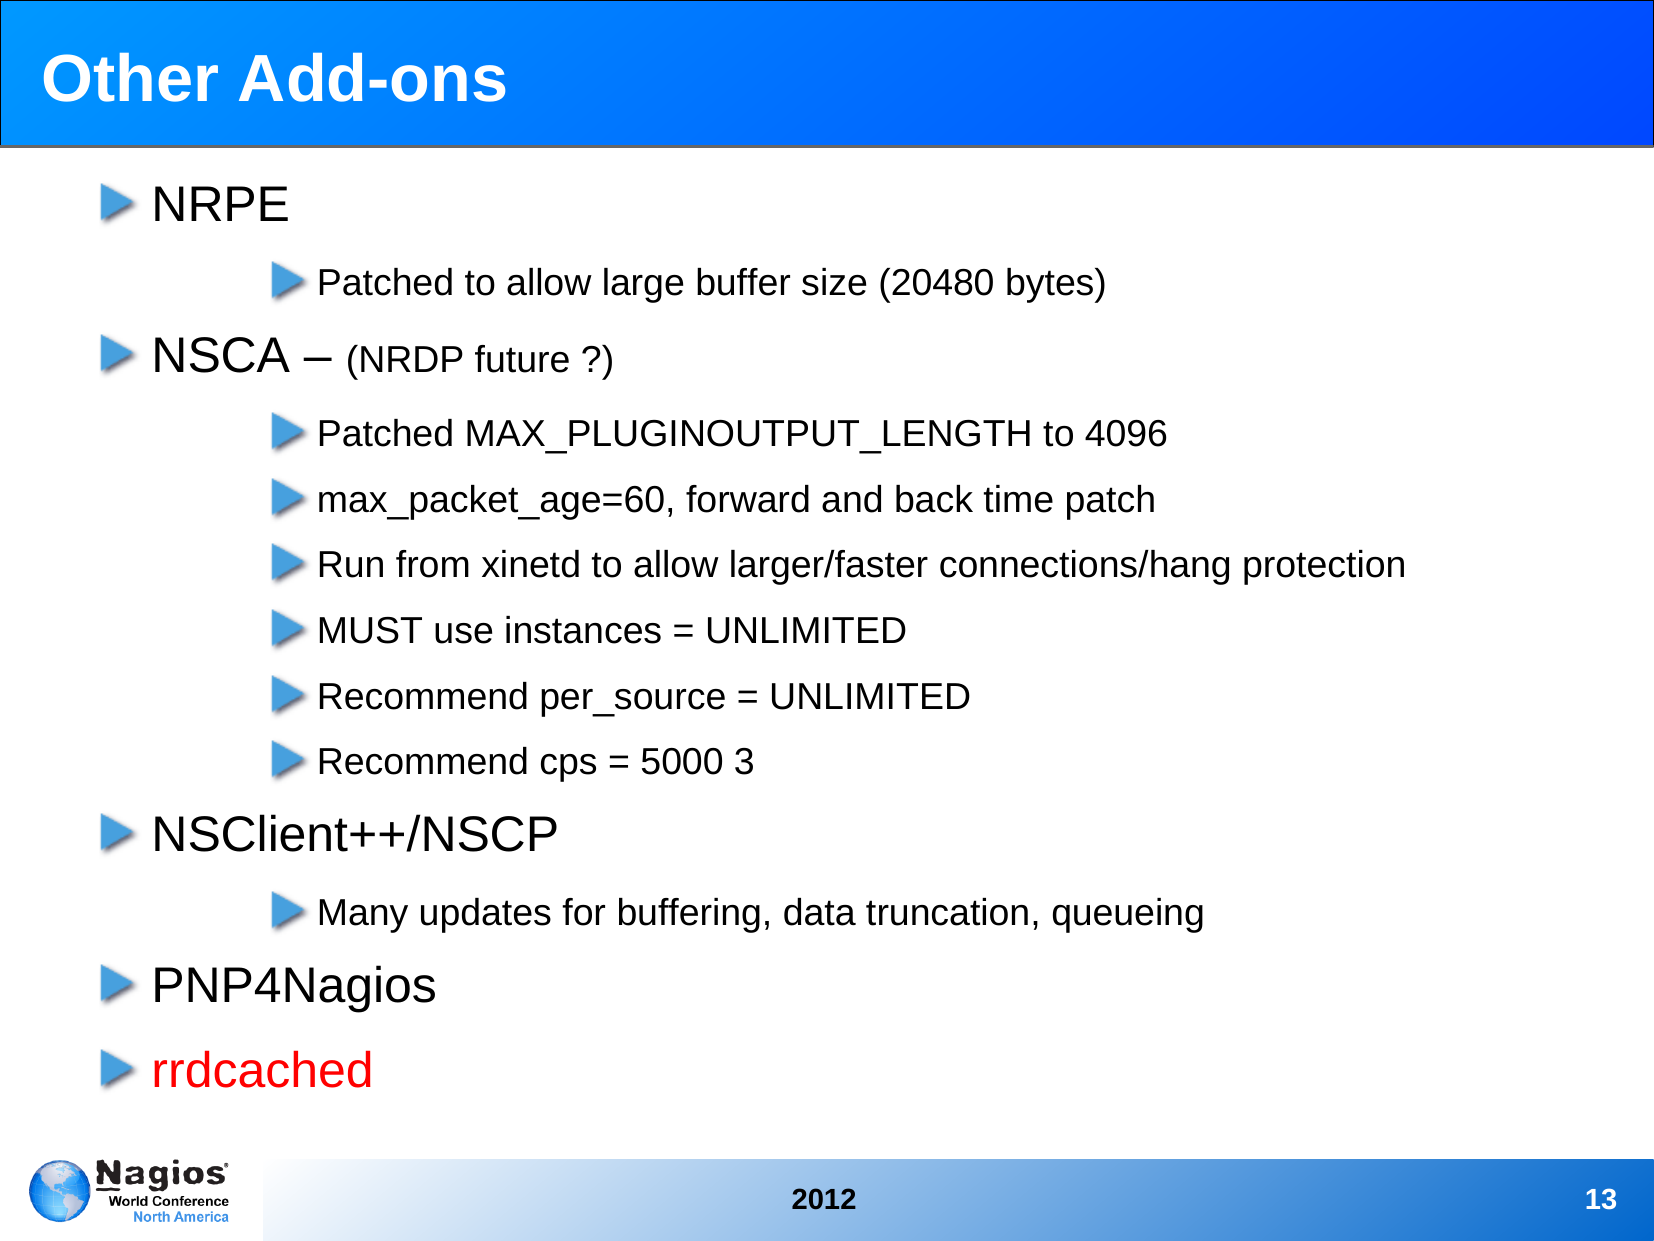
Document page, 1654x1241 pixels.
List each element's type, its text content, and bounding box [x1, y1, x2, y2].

list NRPE Patched to allow large buffer size (20480 bytes) NSCA – (NRDP future ?) Patched MAX_PLUGINOUTPUT_LENGTH to 4096 max_packet_age=60, forward and back time patch Run from xinetd to allow larger/faster connections/hang protection MUST use instances = UNLIMITED Recommend per_source = UNLIMITED Recommend cps = 5000 3 NSClient++/NSCP Many updates for buffering, data truncation, queueing PNP4Nagios rrdcached [80, 176, 1618, 1184]
title Other Add-ons [41, 29, 1248, 127]
picture [29, 1159, 229, 1235]
